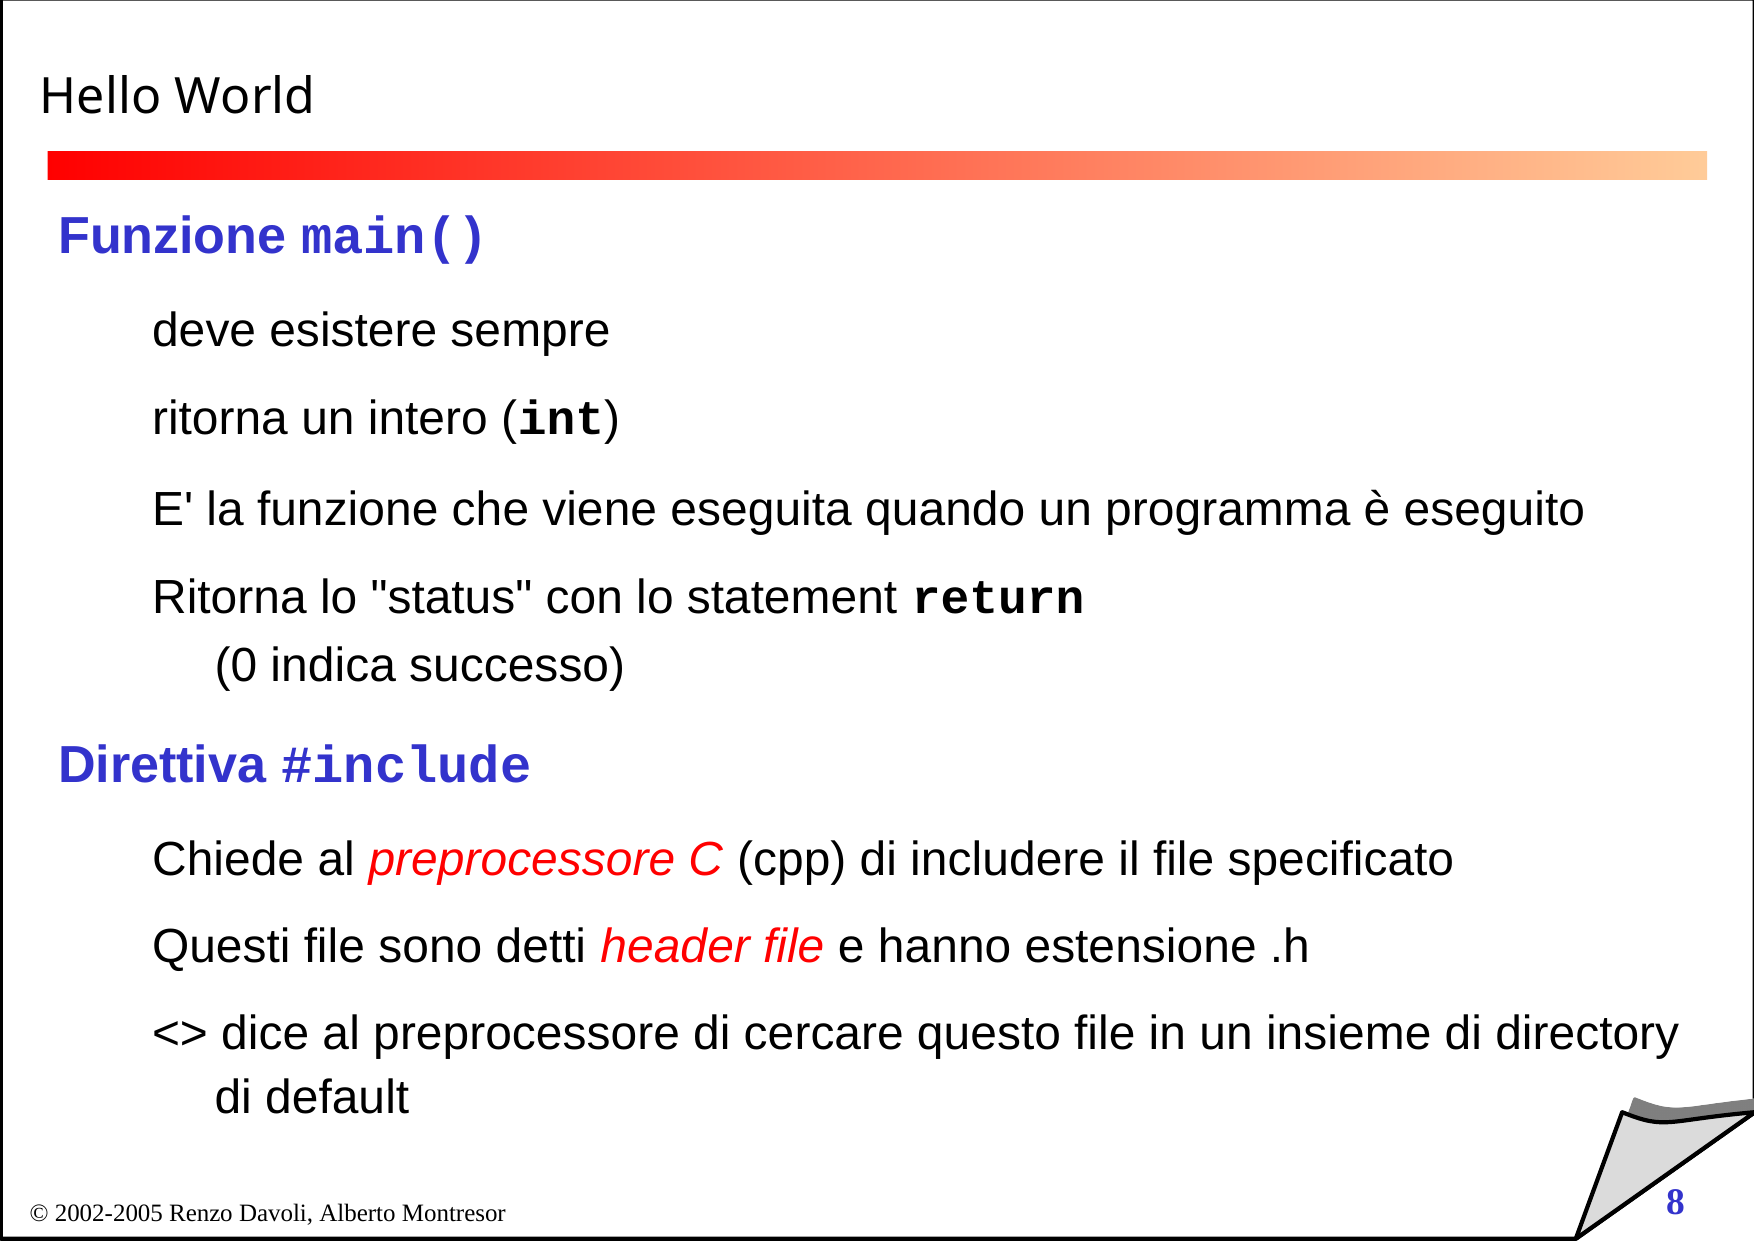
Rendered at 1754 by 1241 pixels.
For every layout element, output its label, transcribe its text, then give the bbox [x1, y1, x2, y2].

text_box main [750, 151, 754, 179]
list Funzione main() deve esistere sempre ritorna un intero (int) E' la funzione che viene eseguita quando un programma è eseguito Ritorna lo "status" con lo statement return (0 indica successo) Direttiva #include Chiede al preprocessore C (cpp) di includere il file specificato Questi file sono detti header file e hanno estensione .h <> dice al preprocessore di cercare questo file in un insieme di directory di default [58, 206, 1696, 1135]
title Hello World [40, 49, 1714, 144]
